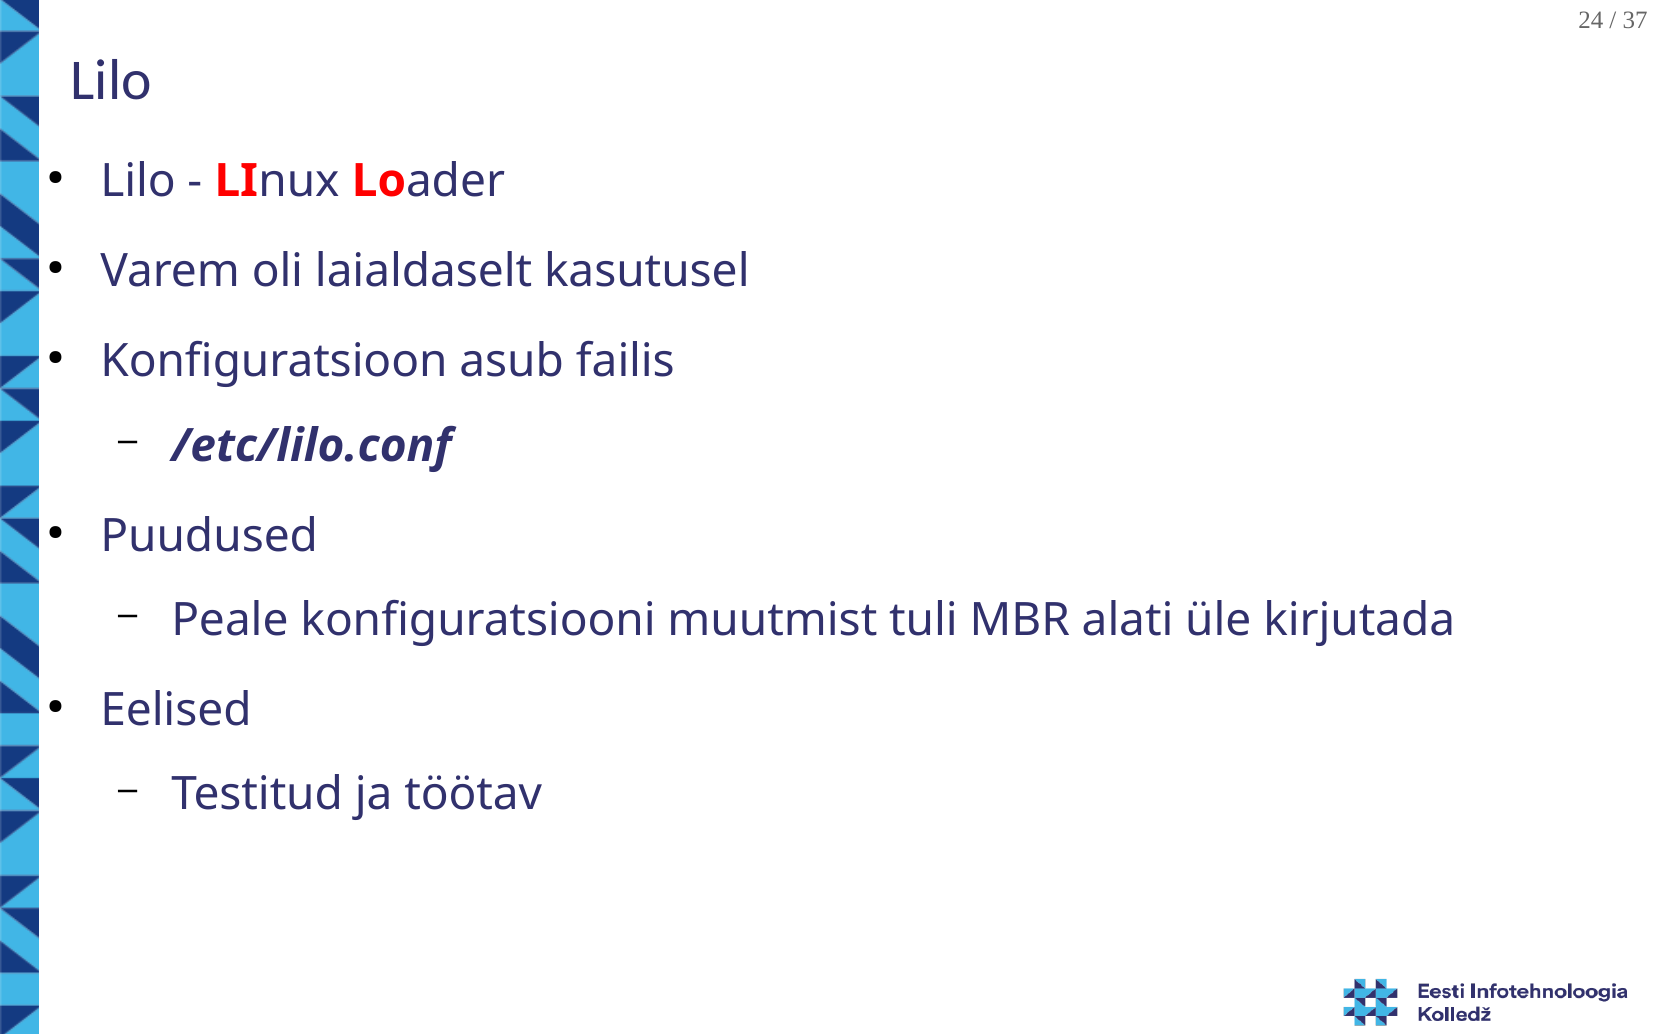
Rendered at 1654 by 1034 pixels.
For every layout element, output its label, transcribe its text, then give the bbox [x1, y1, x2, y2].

title Lilo [70, 41, 1630, 130]
list Lilo - LInux Loader Varem oli laialdaselt kasutusel Konfiguratsioon asub failis /etc/lilo.conf Puudused Peale konfiguratsiooni muutmist tuli MBR alati üle kirjutada Eelised Testitud ja töötav [29, 147, 1597, 1012]
